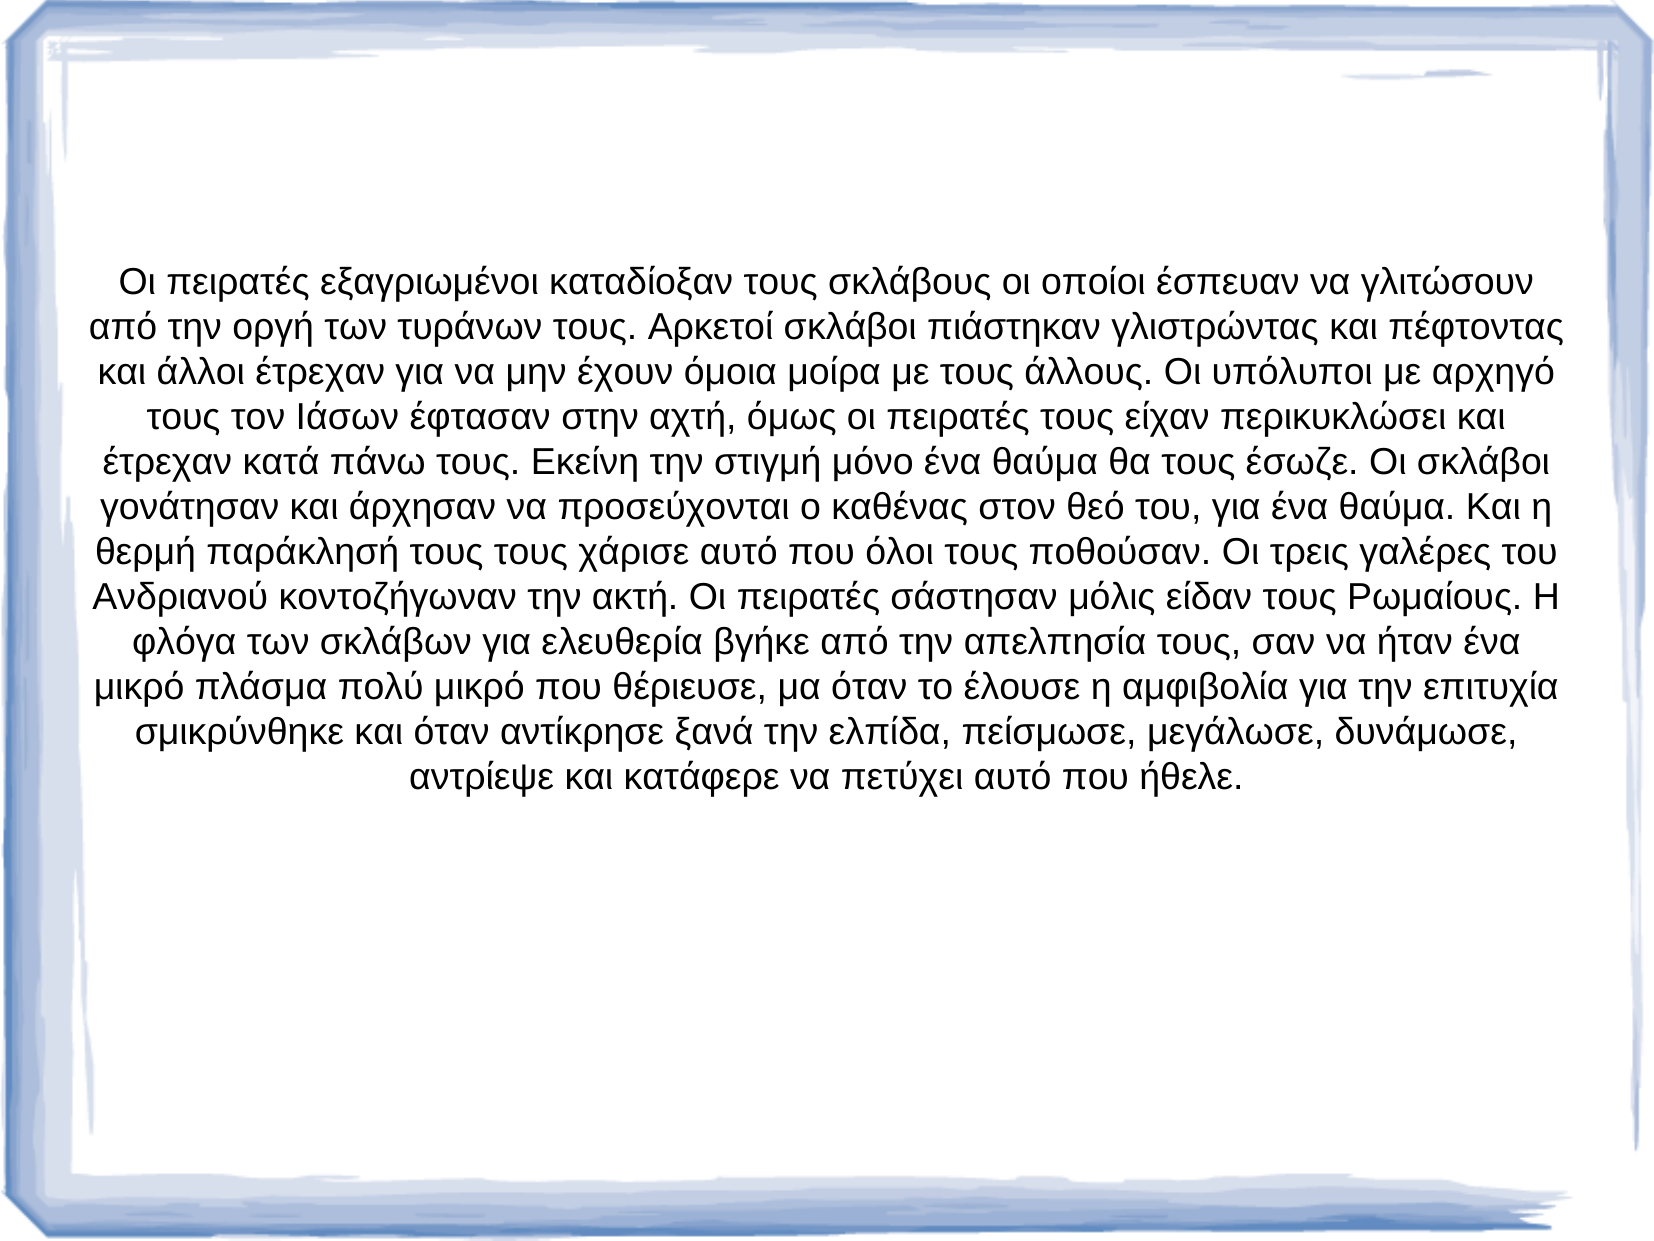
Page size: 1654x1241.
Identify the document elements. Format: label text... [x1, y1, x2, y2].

subtitle Οι πειρατές εξαγριωμένοι καταδίοξαν τους σκλάβους οι οποίοι έσπευαν να γλιτώσουν από την οργή των τυράνων τους. Αρκετοί σκλάβοι πιάστηκαν γλιστρώντας και πέφτοντας και άλλοι έτρεχαν για να μην έχουν όμοια μοίρα με τους άλλους. Οι υπόλυποι με αρχηγό τους τον Ιάσων έφτασαν στην αχτή, όμως οι πειρατές τους είχαν περικυκλώσει και έτρεχαν κατά πάνω τους. Εκείνη την στιγμή μόνο ένα θαύμα θα τους έσωζε. Οι σκλάβοι γονάτησαν και άρχησαν να προσεύχονται ο καθένας στον θεό του, για ένα θαύμα. Και η θερμή παράκλησή τους τους χάρισε αυτό που όλοι τους ποθούσαν. Οι τρεις γαλέρες του Ανδριανού κοντοζήγωναν την ακτή. Οι πειρατές σάστησαν μόλις είδαν τους Ρωμαίους. Η φλόγα των σκλάβων για ελευθερία βγήκε από την απελπησία τους, σαν να ήταν ένα μικρό πλάσμα πολύ μικρό που θέριευσε, μα όταν το έλουσε η αμφιβολία για την επιτυχία σμικρύνθηκε και όταν αντίκρησε ξανά την ελπίδα, πείσμωσε, μεγάλωσε, δυνάμωσε, αντρίεψε και κατάφερε να πετύχει αυτό που ήθελε. [82, 49, 1571, 1004]
